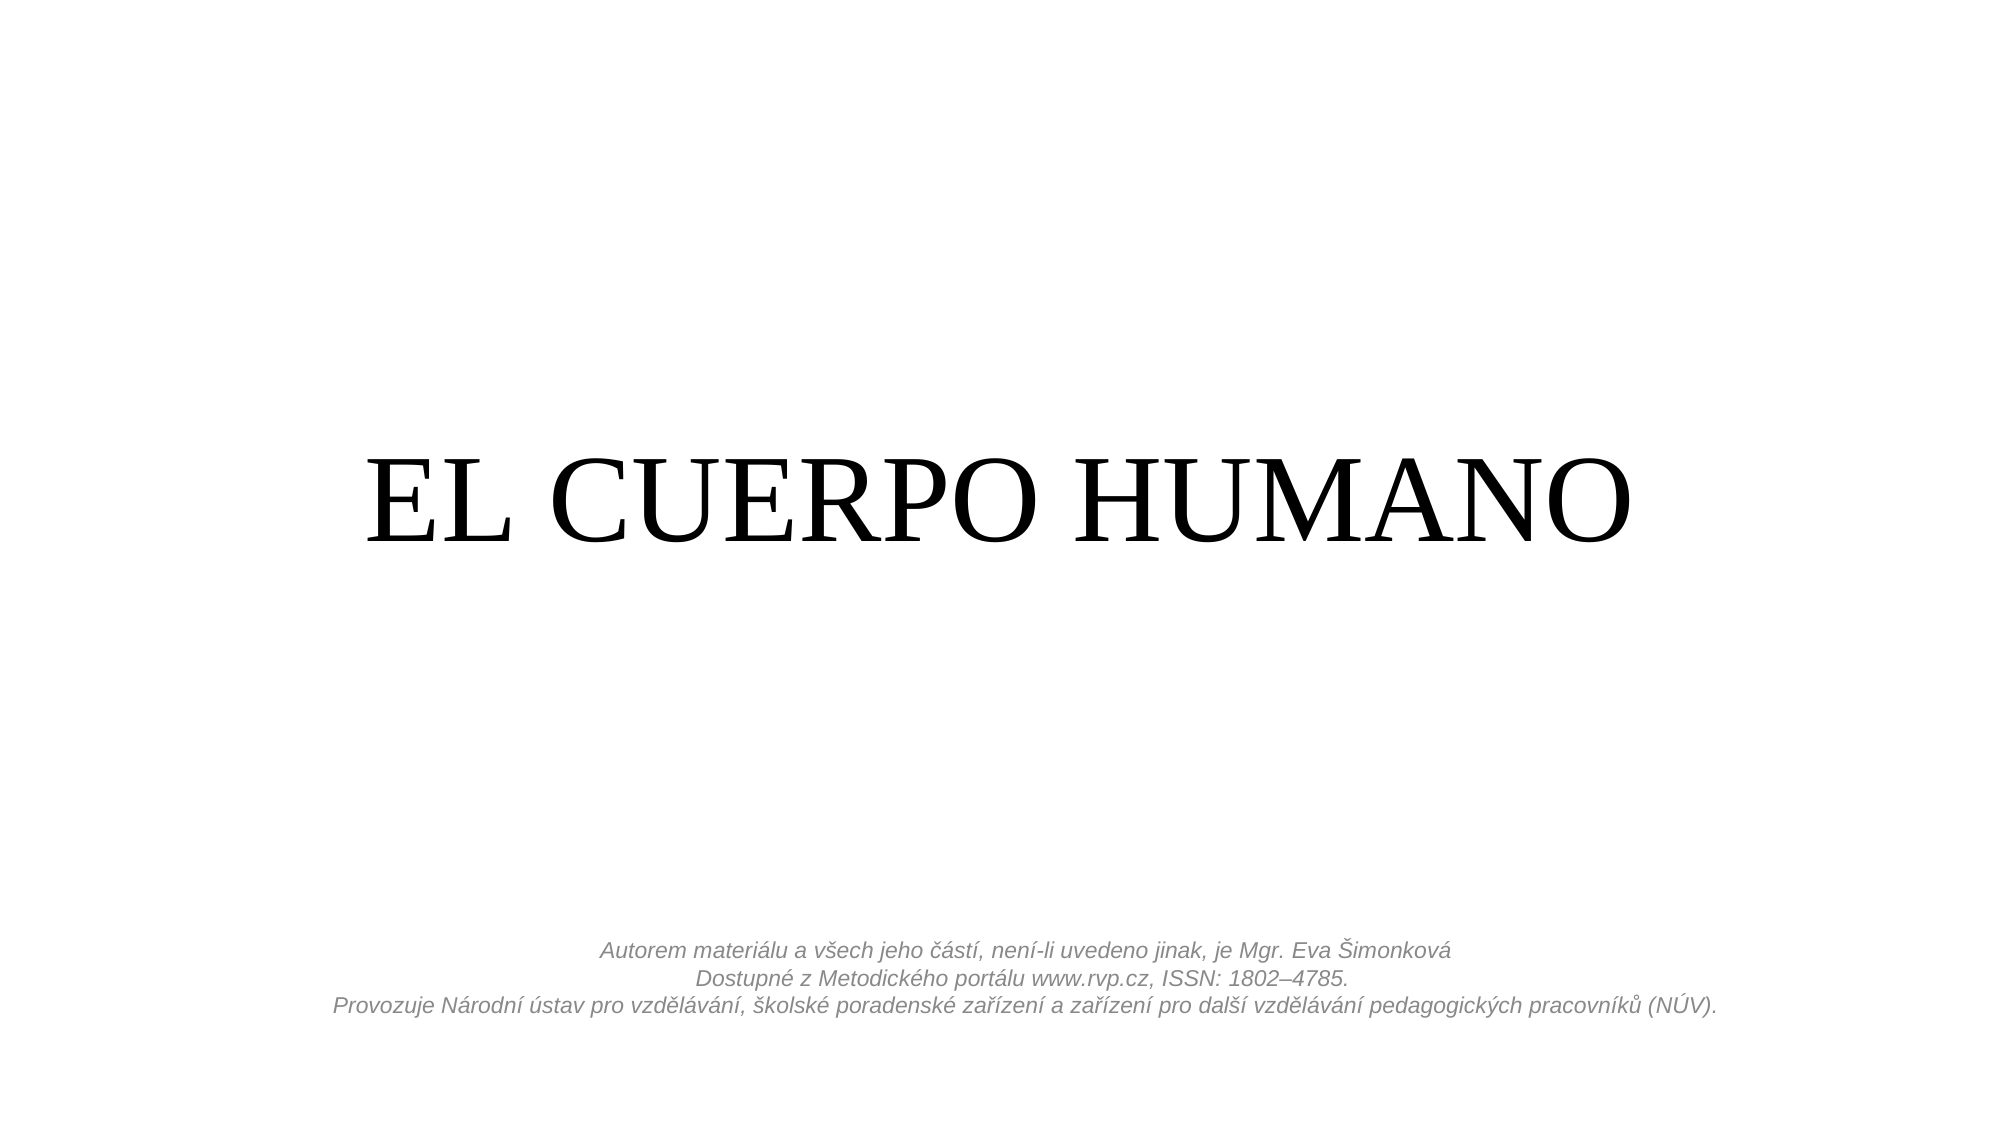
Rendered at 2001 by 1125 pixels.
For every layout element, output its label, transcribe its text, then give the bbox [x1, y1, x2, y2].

title EL CUERPO HUMANO [249, 184, 1750, 576]
text_box Autorem materiálu a všech jeho částí, není-li uvedeno jinak, je Mgr. Eva Šimonková Dostupné z Metodického portálu www.rvp.cz, ISSN: 1802–4785. Provozuje Národní ústav pro vzdělávání, školské poradenské zařízení a zařízení pro další vzdělávání pedagogických pracovníků (NÚV). [276, 928, 1777, 1125]
